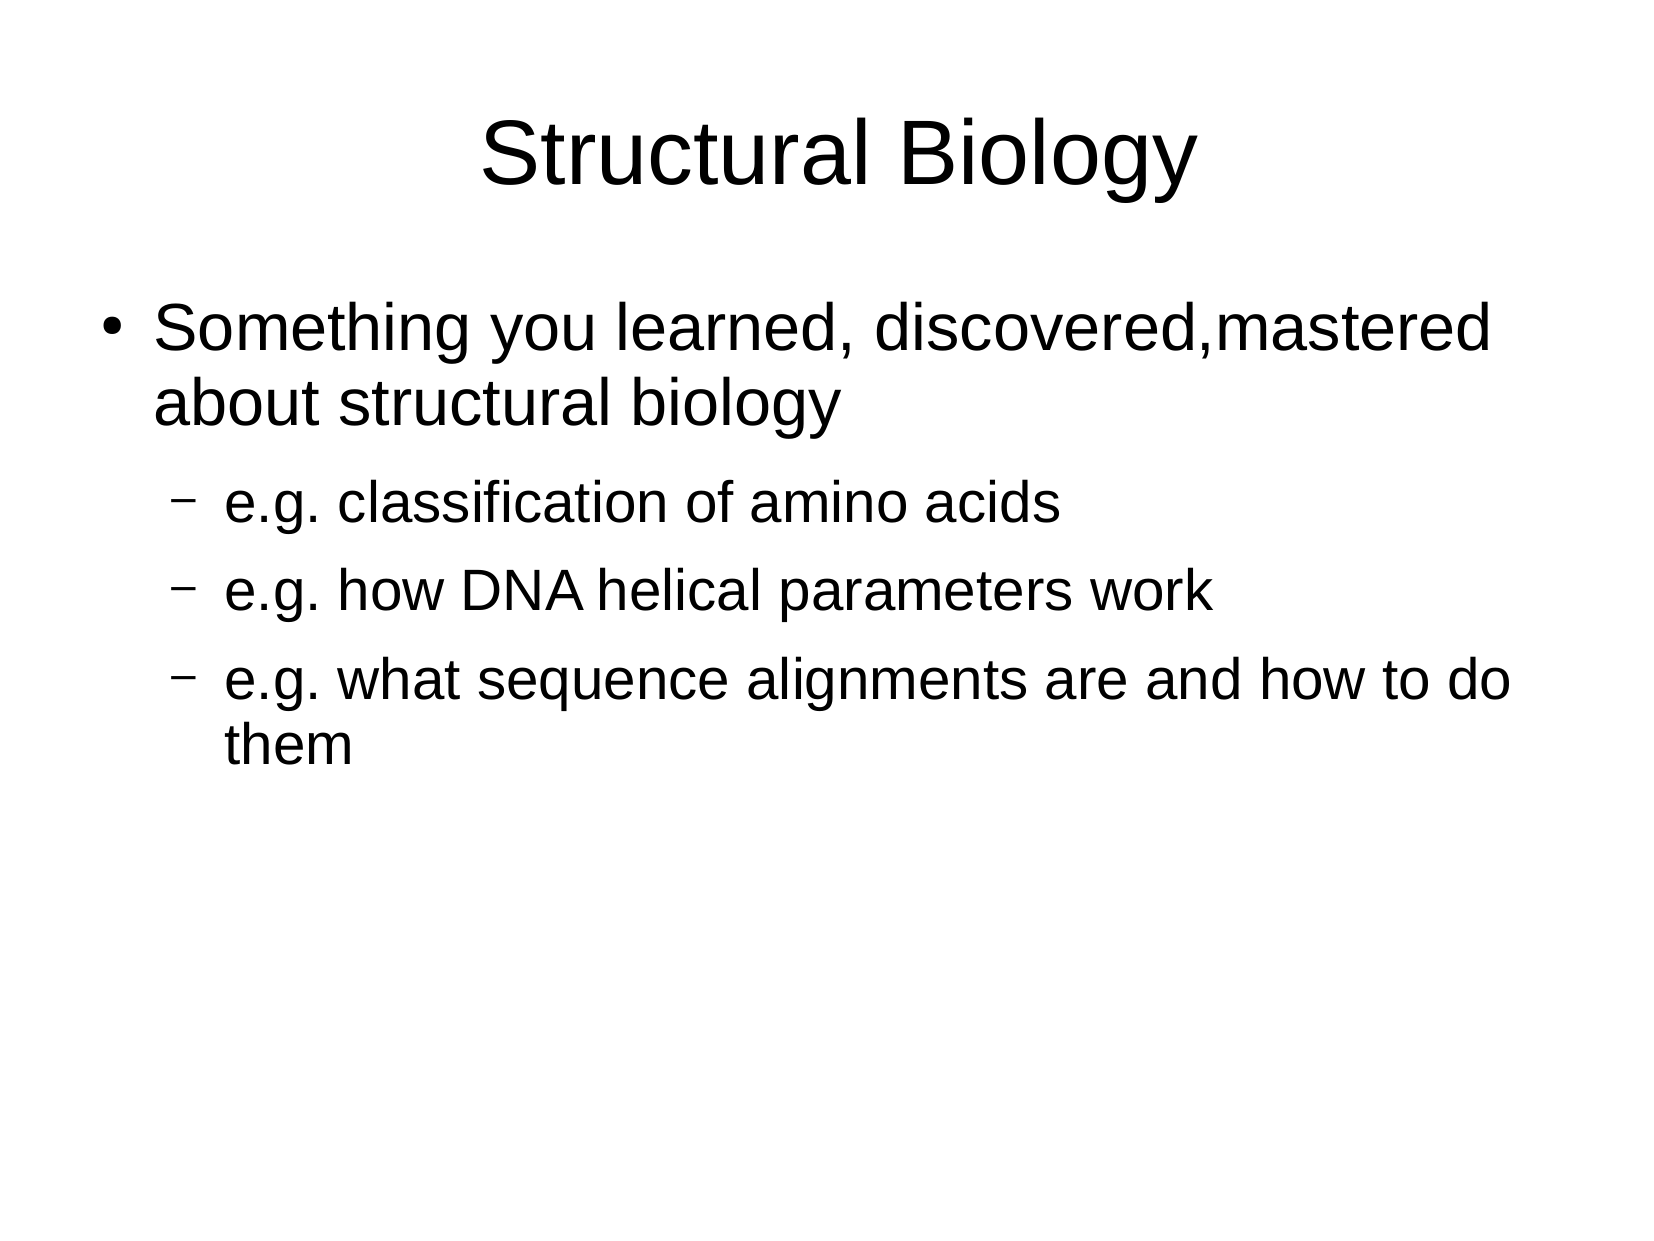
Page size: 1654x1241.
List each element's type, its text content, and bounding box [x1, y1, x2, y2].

title Structural Biology [82, 49, 1571, 257]
list Something you learned, discovered,mastered about structural biology e.g. classification of amino acids e.g. how DNA helical parameters work e.g. what sequence alignments are and how to do them [82, 290, 1571, 1010]
